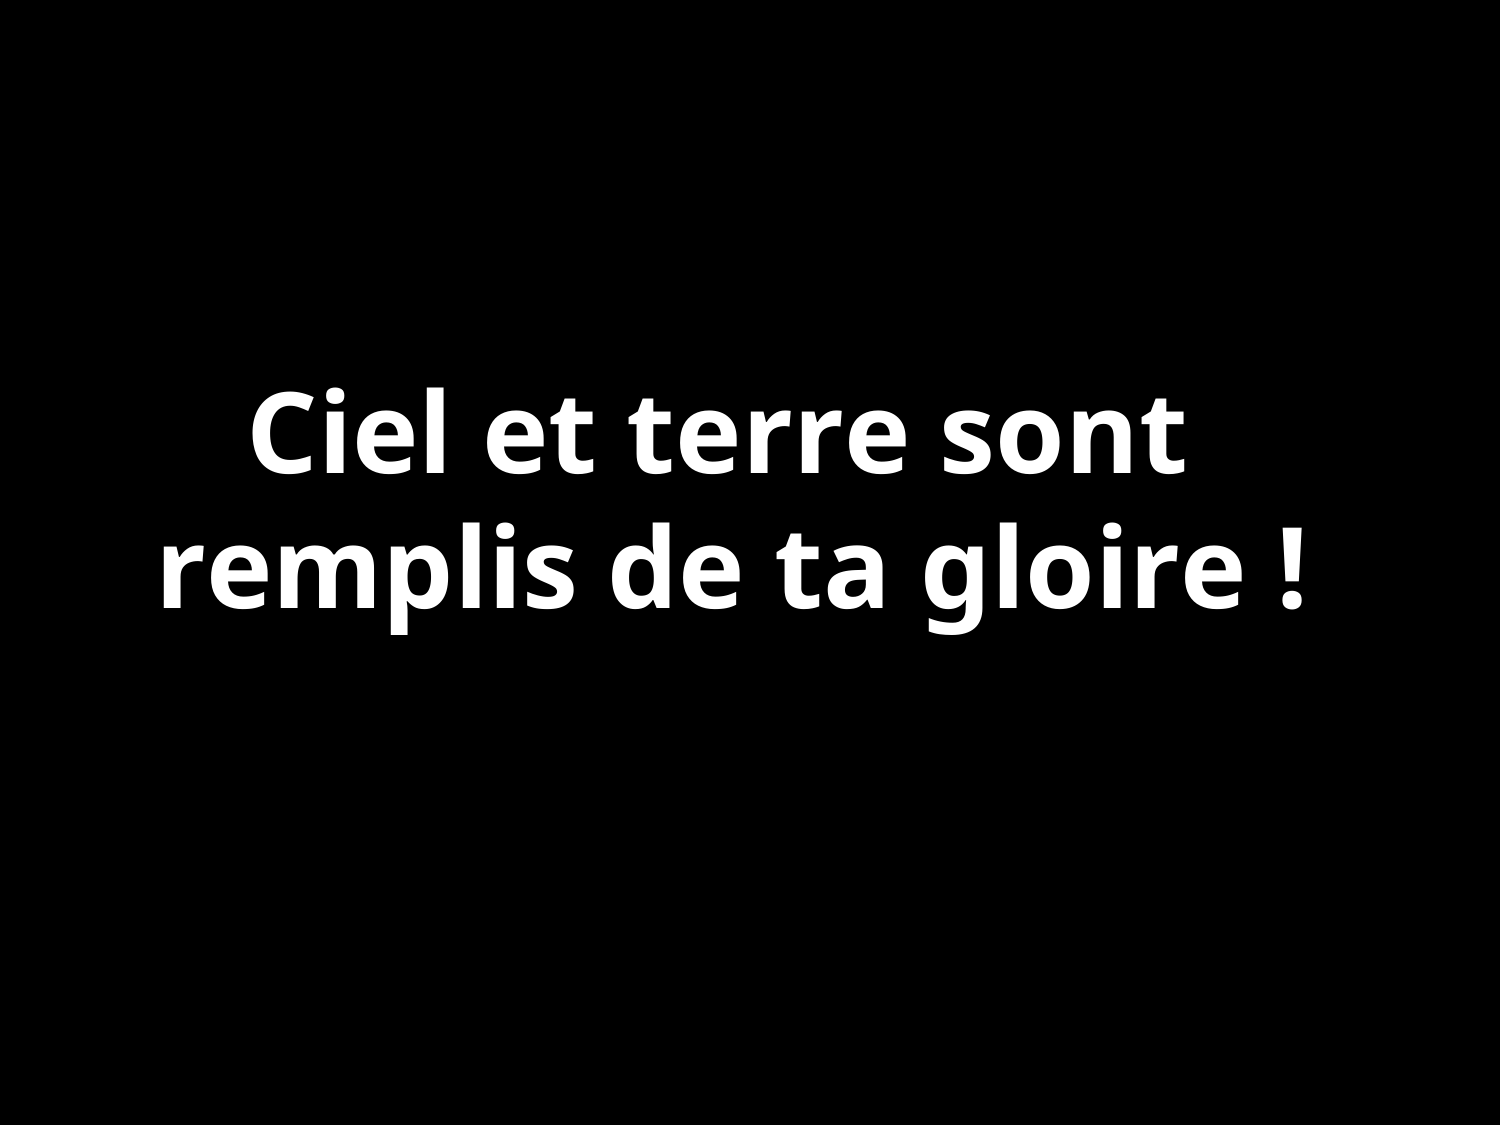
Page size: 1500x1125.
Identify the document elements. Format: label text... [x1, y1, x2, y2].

text_box Ciel et terre sont remplis de ta gloire ! [41, 66, 1424, 591]
